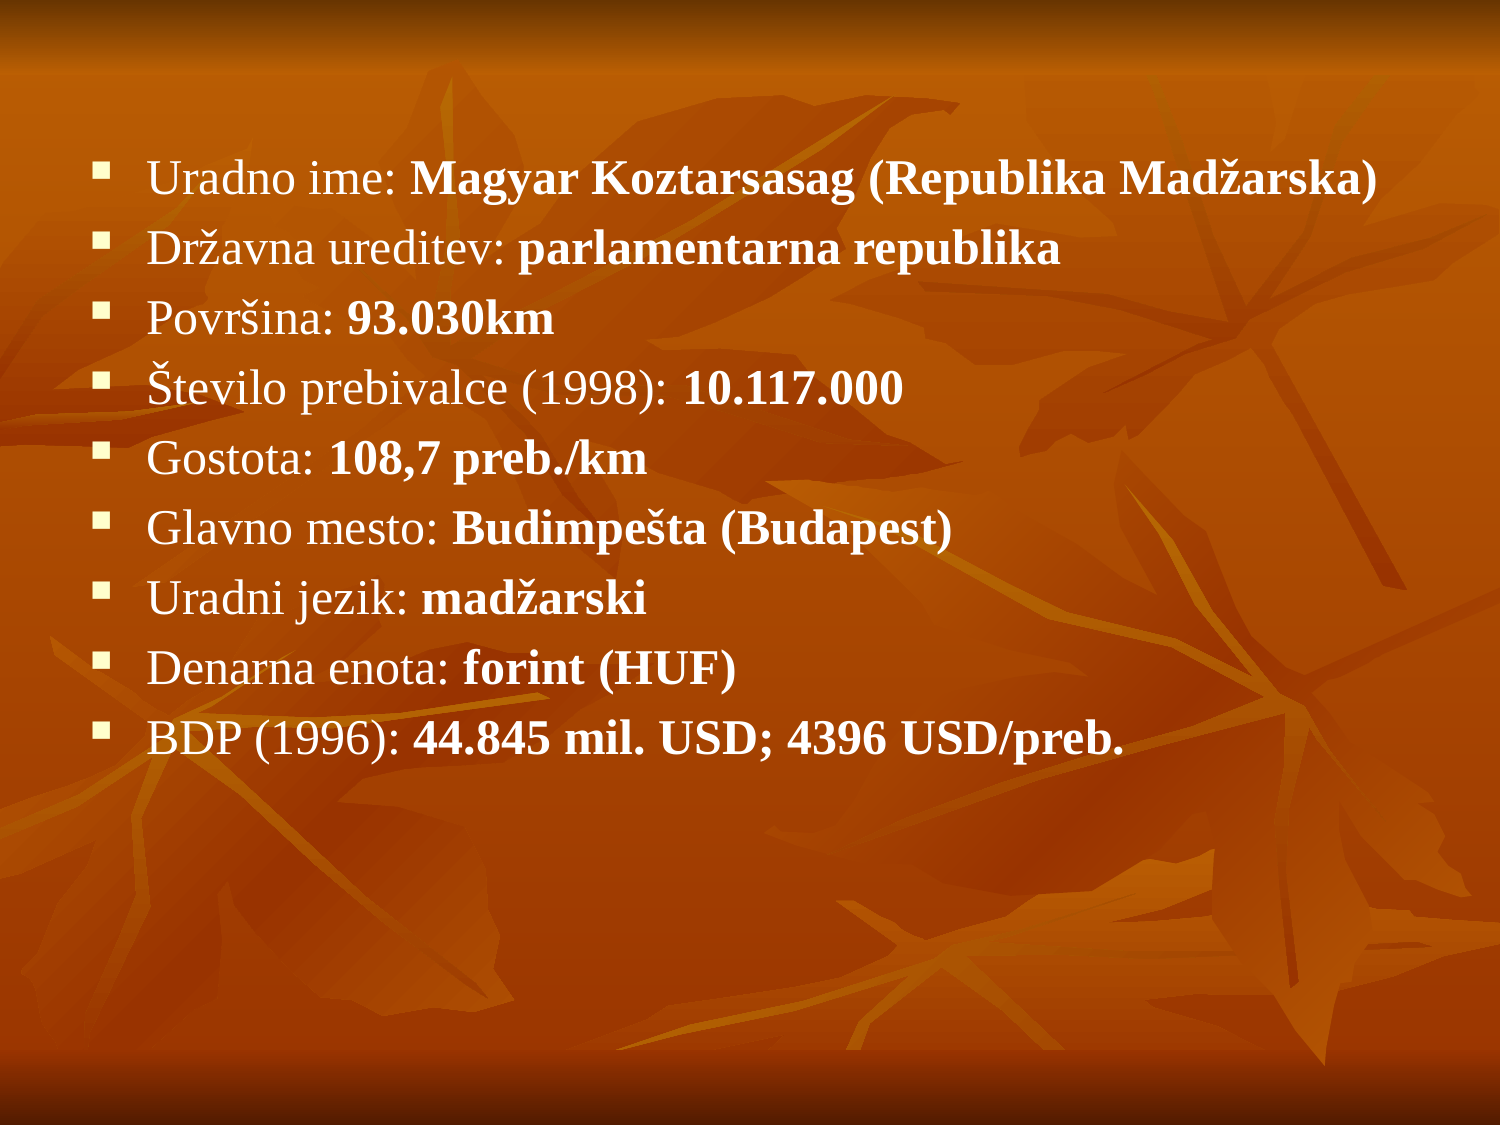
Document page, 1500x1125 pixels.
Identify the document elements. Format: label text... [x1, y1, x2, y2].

list Uradno ime: Magyar Koztarsasag (Republika Madžarska) Državna ureditev: parlamentarna republika Površina: 93.030km Število prebivalce (1998): 10.117.000 Gostota: 108,7 preb./km Glavno mesto: Budimpešta (Budapest) Uradni jezik: madžarski Denarna enota: forint (HUF) BDP (1996): 44.845 mil. USD; 4396 USD/preb. [75, 137, 1425, 1005]
